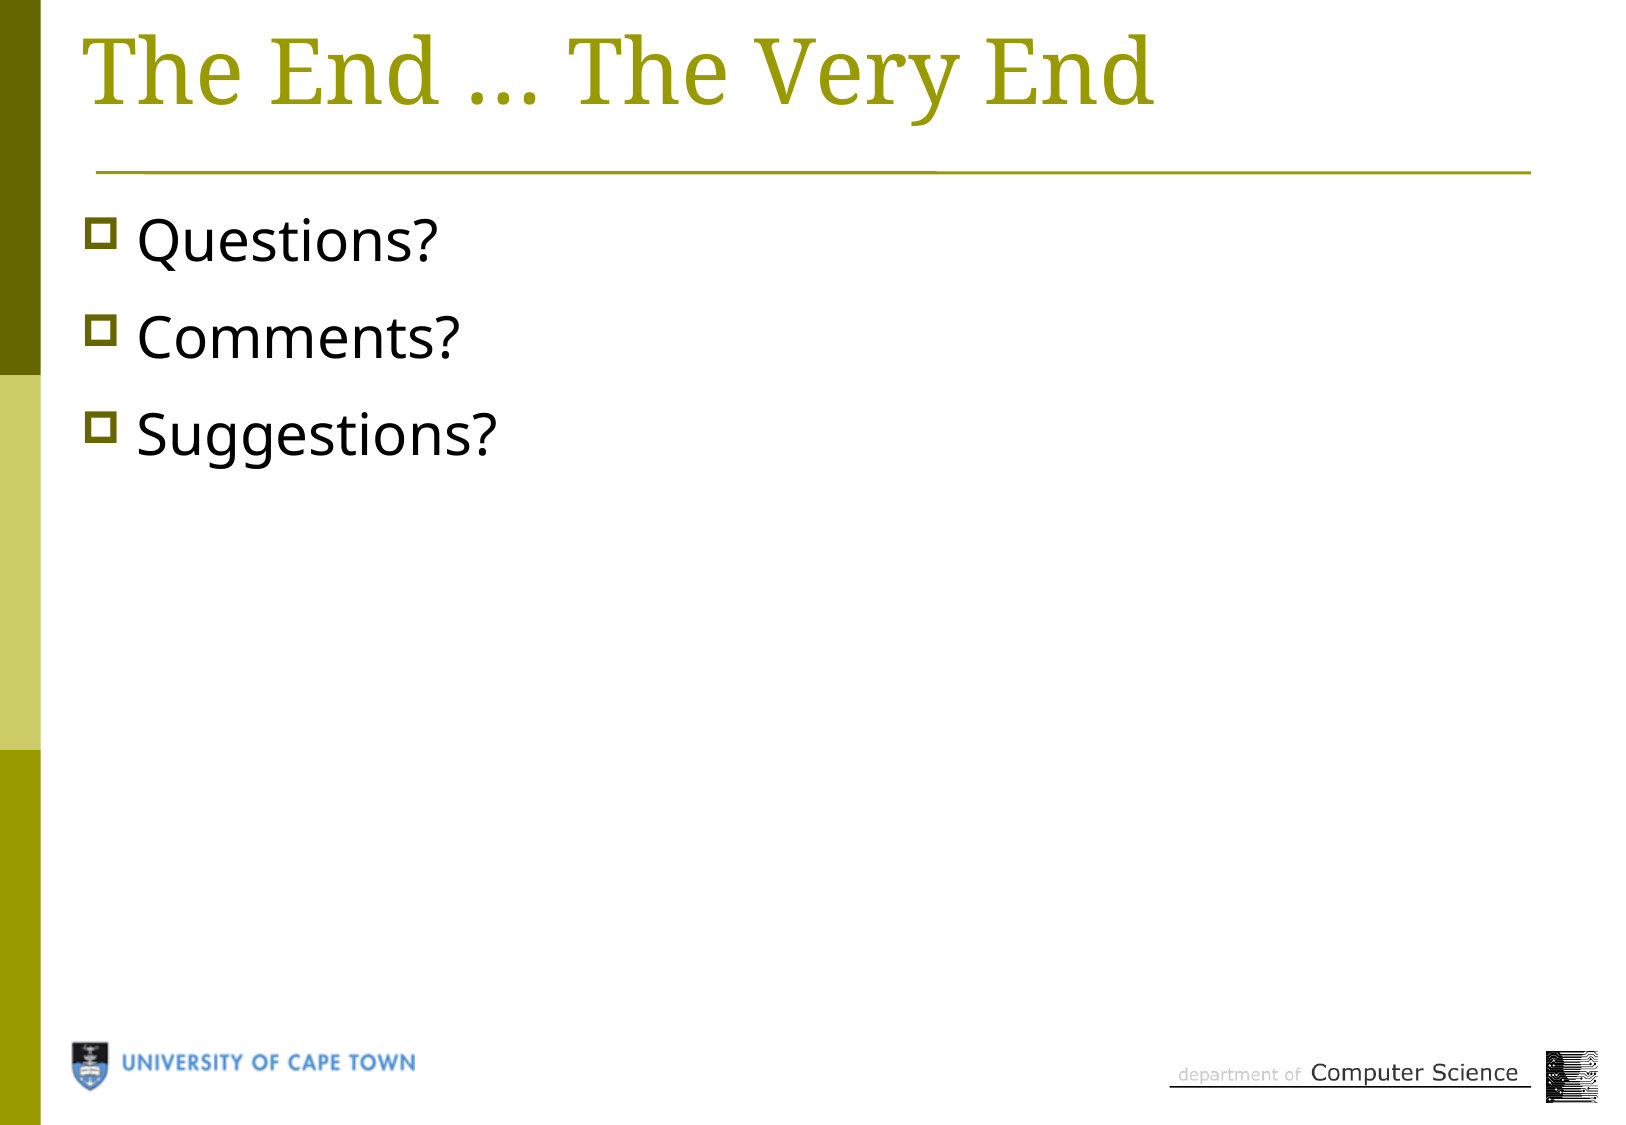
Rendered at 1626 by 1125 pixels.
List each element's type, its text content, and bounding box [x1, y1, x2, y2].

picture [1546, 1051, 1598, 1103]
picture [1169, 1043, 1532, 1091]
picture [61, 1024, 415, 1103]
title The End … The Very End [81, 0, 1543, 172]
list Questions? Comments? Suggestions? [81, 196, 1543, 939]
